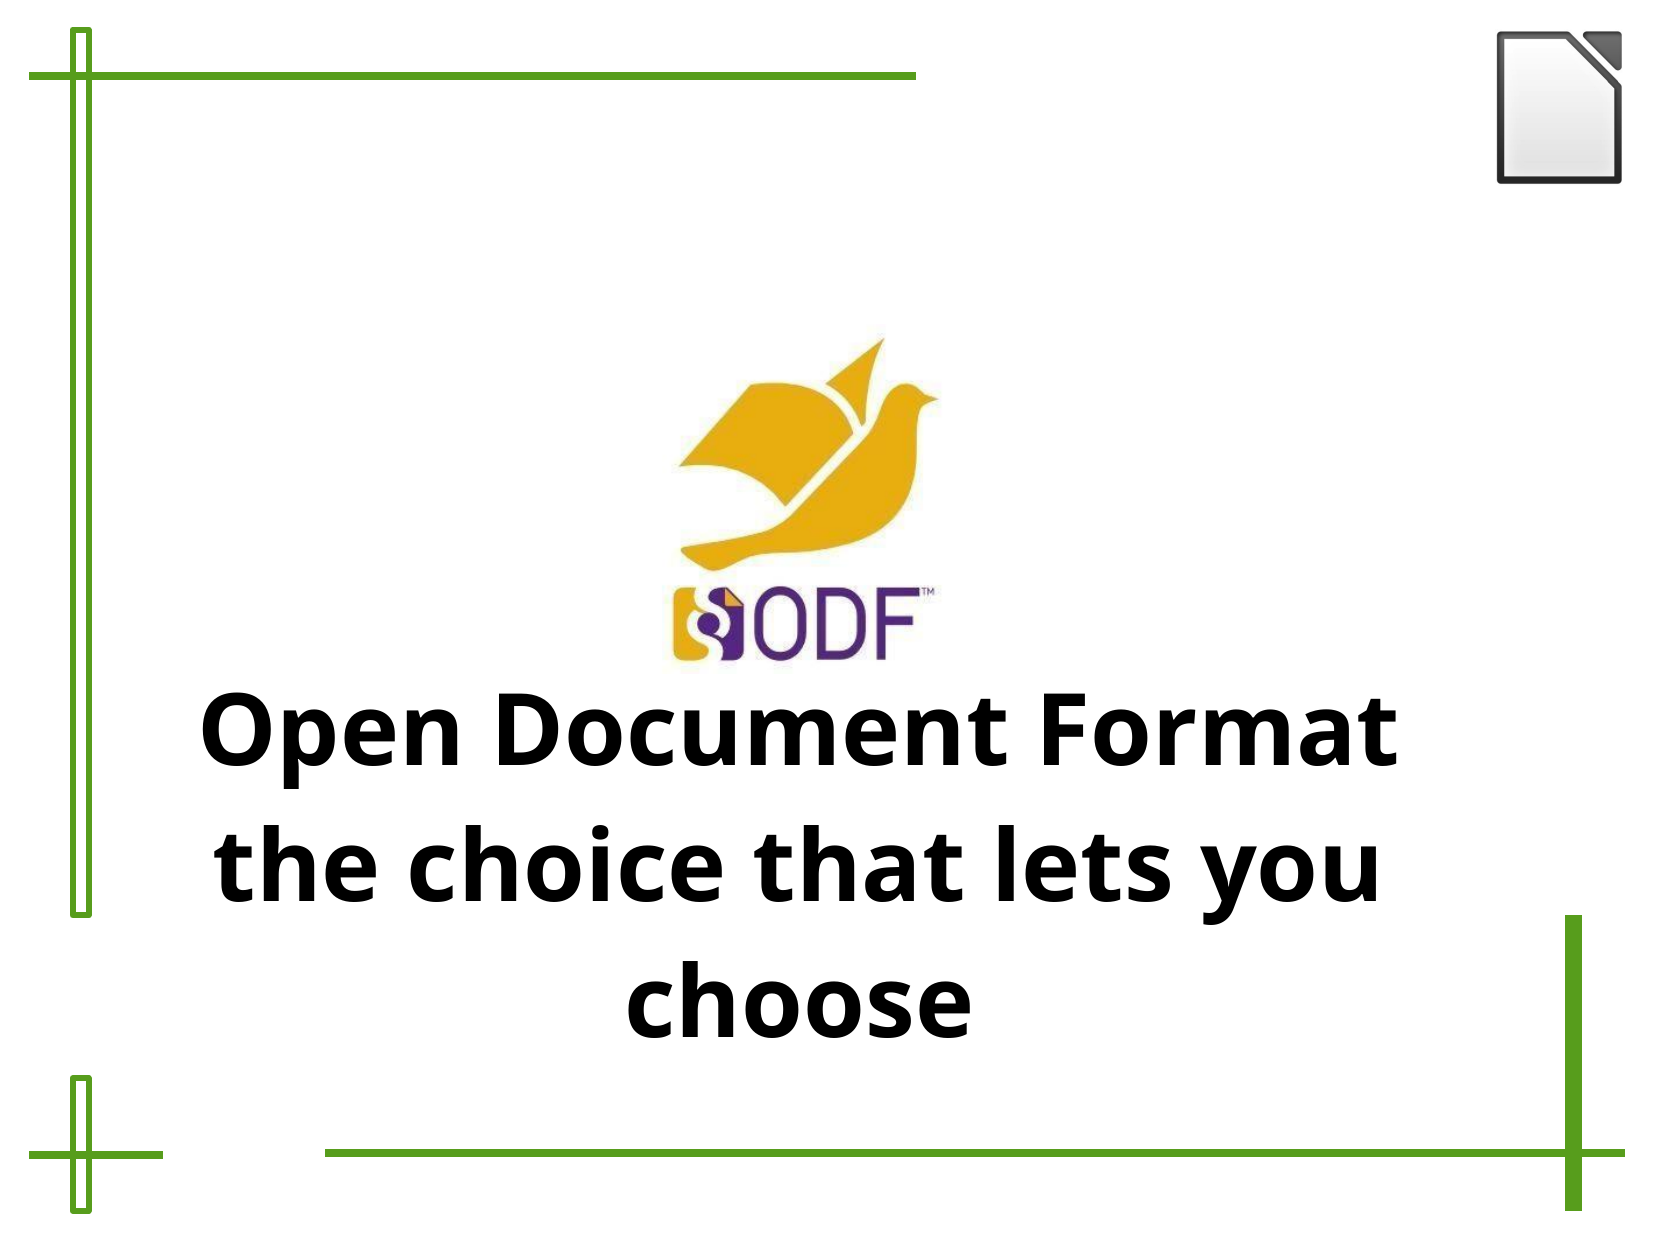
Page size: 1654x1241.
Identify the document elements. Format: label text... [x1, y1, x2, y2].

picture [625, 324, 974, 674]
subtitle Open Document Format the choice that lets you choose [122, 91, 1477, 1123]
picture [1494, 29, 1624, 186]
